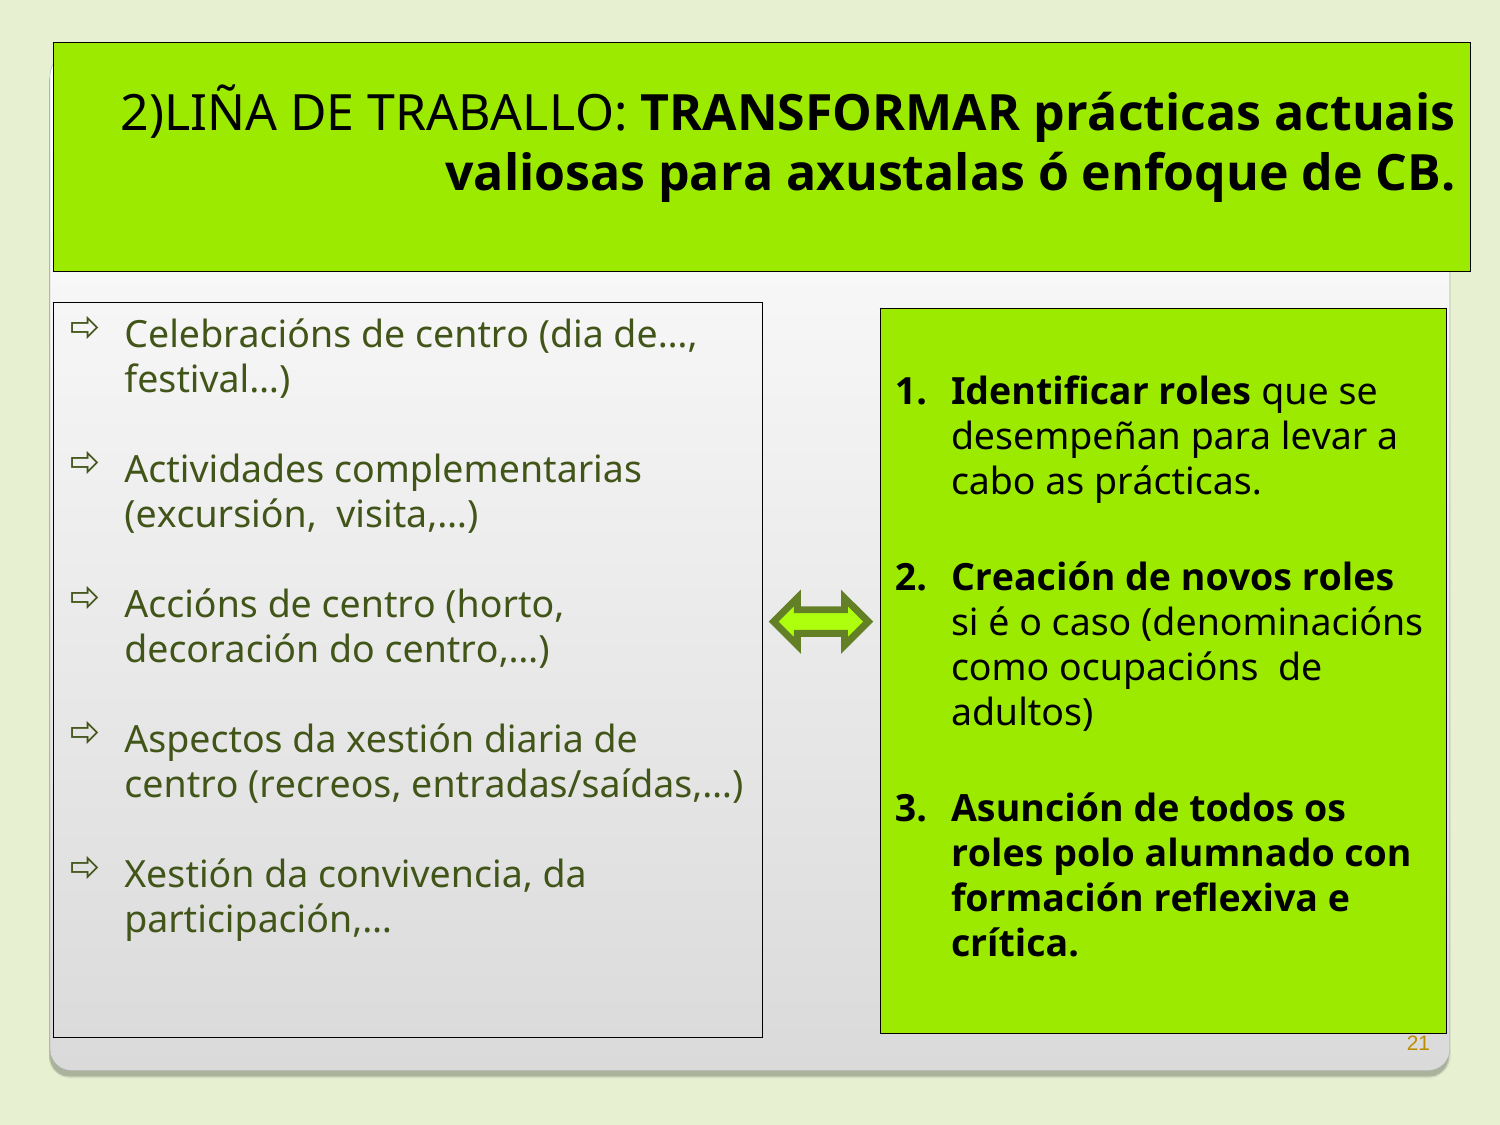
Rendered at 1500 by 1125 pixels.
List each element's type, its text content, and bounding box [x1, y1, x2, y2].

text_box [773, 597, 869, 646]
table_header LIÑA DE TRABALLO: TRANSFORMAR prácticas actuais valiosas para axustalas ó enfoque de CB. [54, 43, 1470, 271]
table_header Identificar roles que se desempeñan para levar a cabo as prácticas. Creación de novos roles si é o caso (denominacións como ocupacións de adultos) Asunción de todos os roles polo alumnado con formación reflexiva e crítica. [881, 309, 1446, 1033]
table_header Celebracións de centro (dia de…, festival…) Actividades complementarias (excursión, visita,…) Accións de centro (horto, decoración do centro,…) Aspectos da xestión diaria de centro (recreos, entradas/saídas,…) Xestión da convivencia, da participación,… [54, 303, 762, 1037]
text_box <número> [1369, 1034, 1445, 1063]
